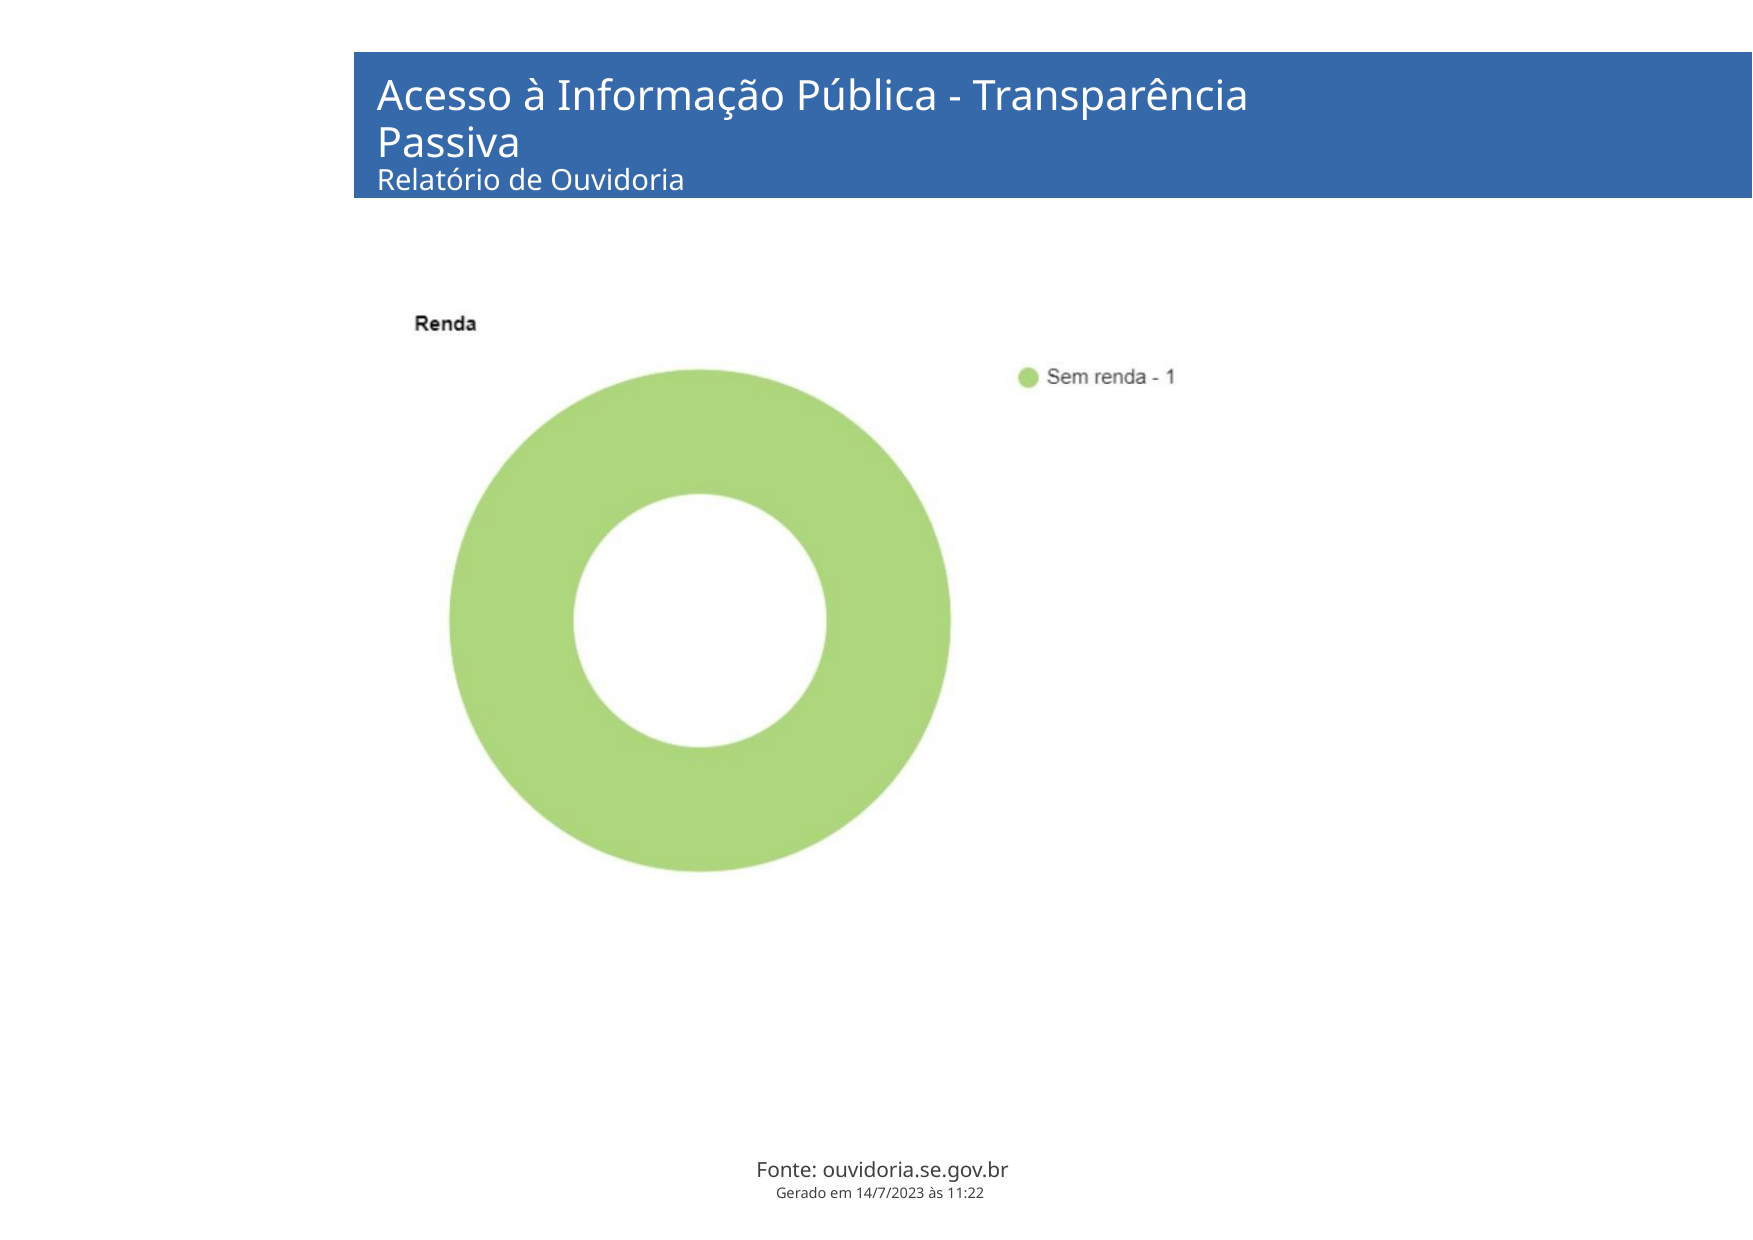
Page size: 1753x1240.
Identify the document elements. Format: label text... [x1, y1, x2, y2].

text_box [354, 52, 1752, 198]
text_box Acesso à Informação Pública - Transparência Passiva Relatório de Ouvidoria SETUR - Abril a Abril de 2023 [376, 72, 1403, 228]
text_box [155, 211, 1599, 1028]
text_box Fonte: ouvidoria.se.gov.br Gerado em 14/7/2023 às 11:22 [756, 1158, 1023, 1202]
